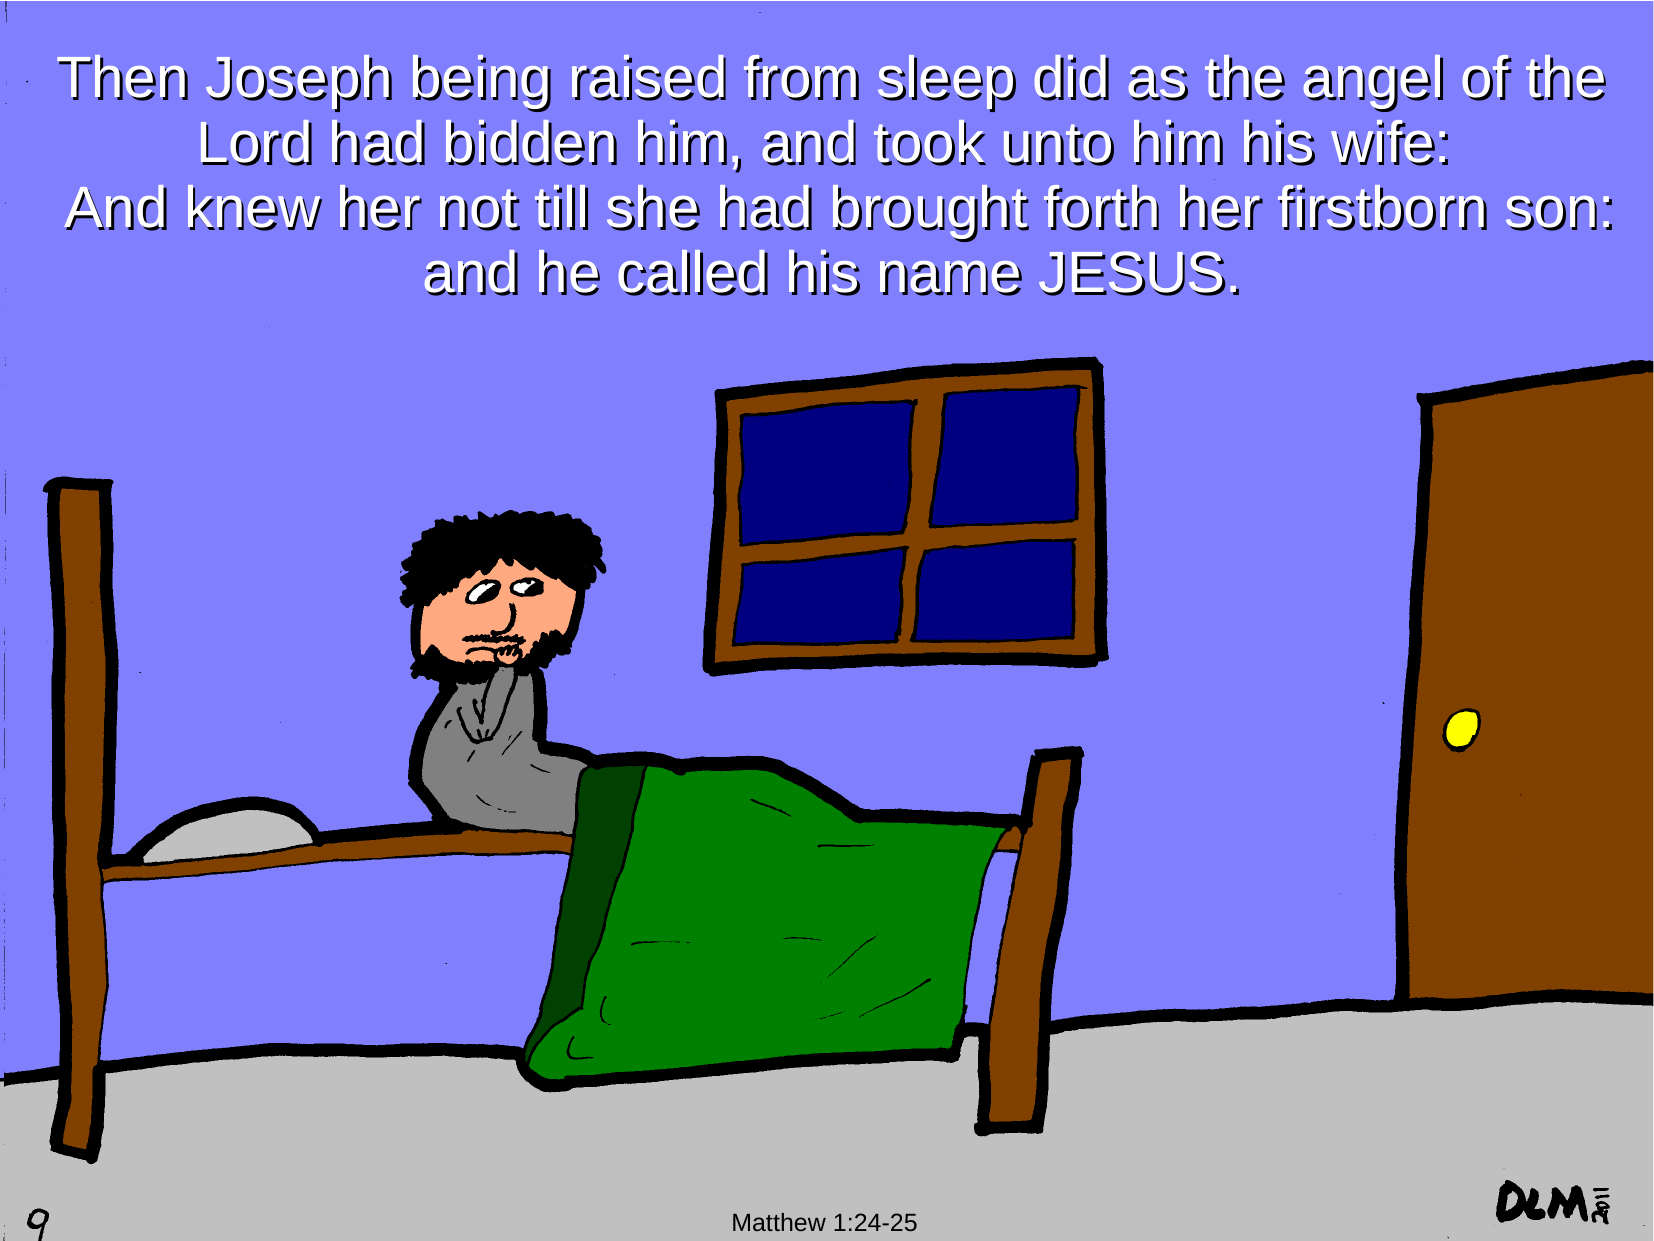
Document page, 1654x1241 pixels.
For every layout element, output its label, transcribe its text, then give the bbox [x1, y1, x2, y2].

text_box Then Joseph being raised from sleep did as the angel of the Lord had bidden him, and took unto him his wife: And knew her not till she had brought forth her firstborn son: and he called his name JESUS. [20, 37, 1645, 312]
text_box Matthew 1:24-25 [0, 1201, 1651, 1241]
picture [0, 1, 1654, 1241]
